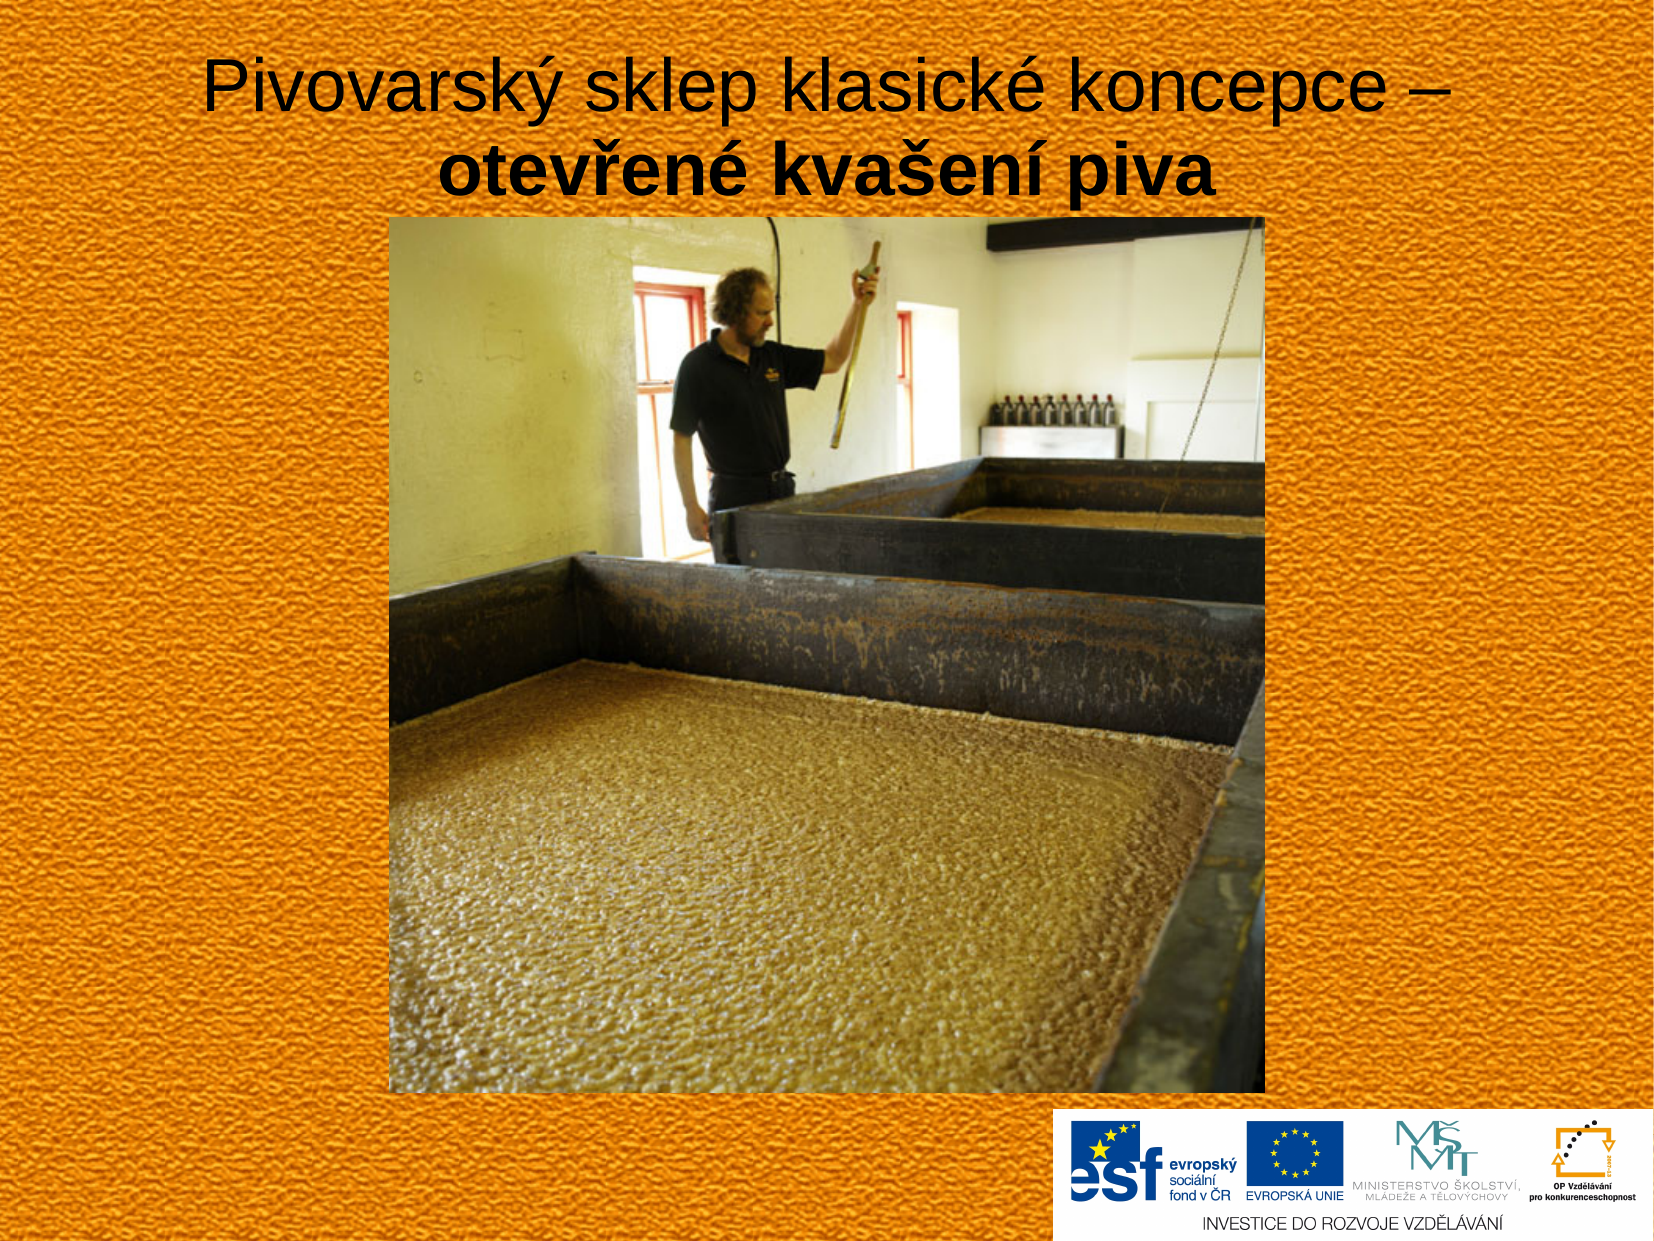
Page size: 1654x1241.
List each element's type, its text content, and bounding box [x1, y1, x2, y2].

picture [0, 0, 1654, 1241]
title Pivovarský sklep klasické koncepce – otevřené kvašení piva [82, 0, 1571, 296]
